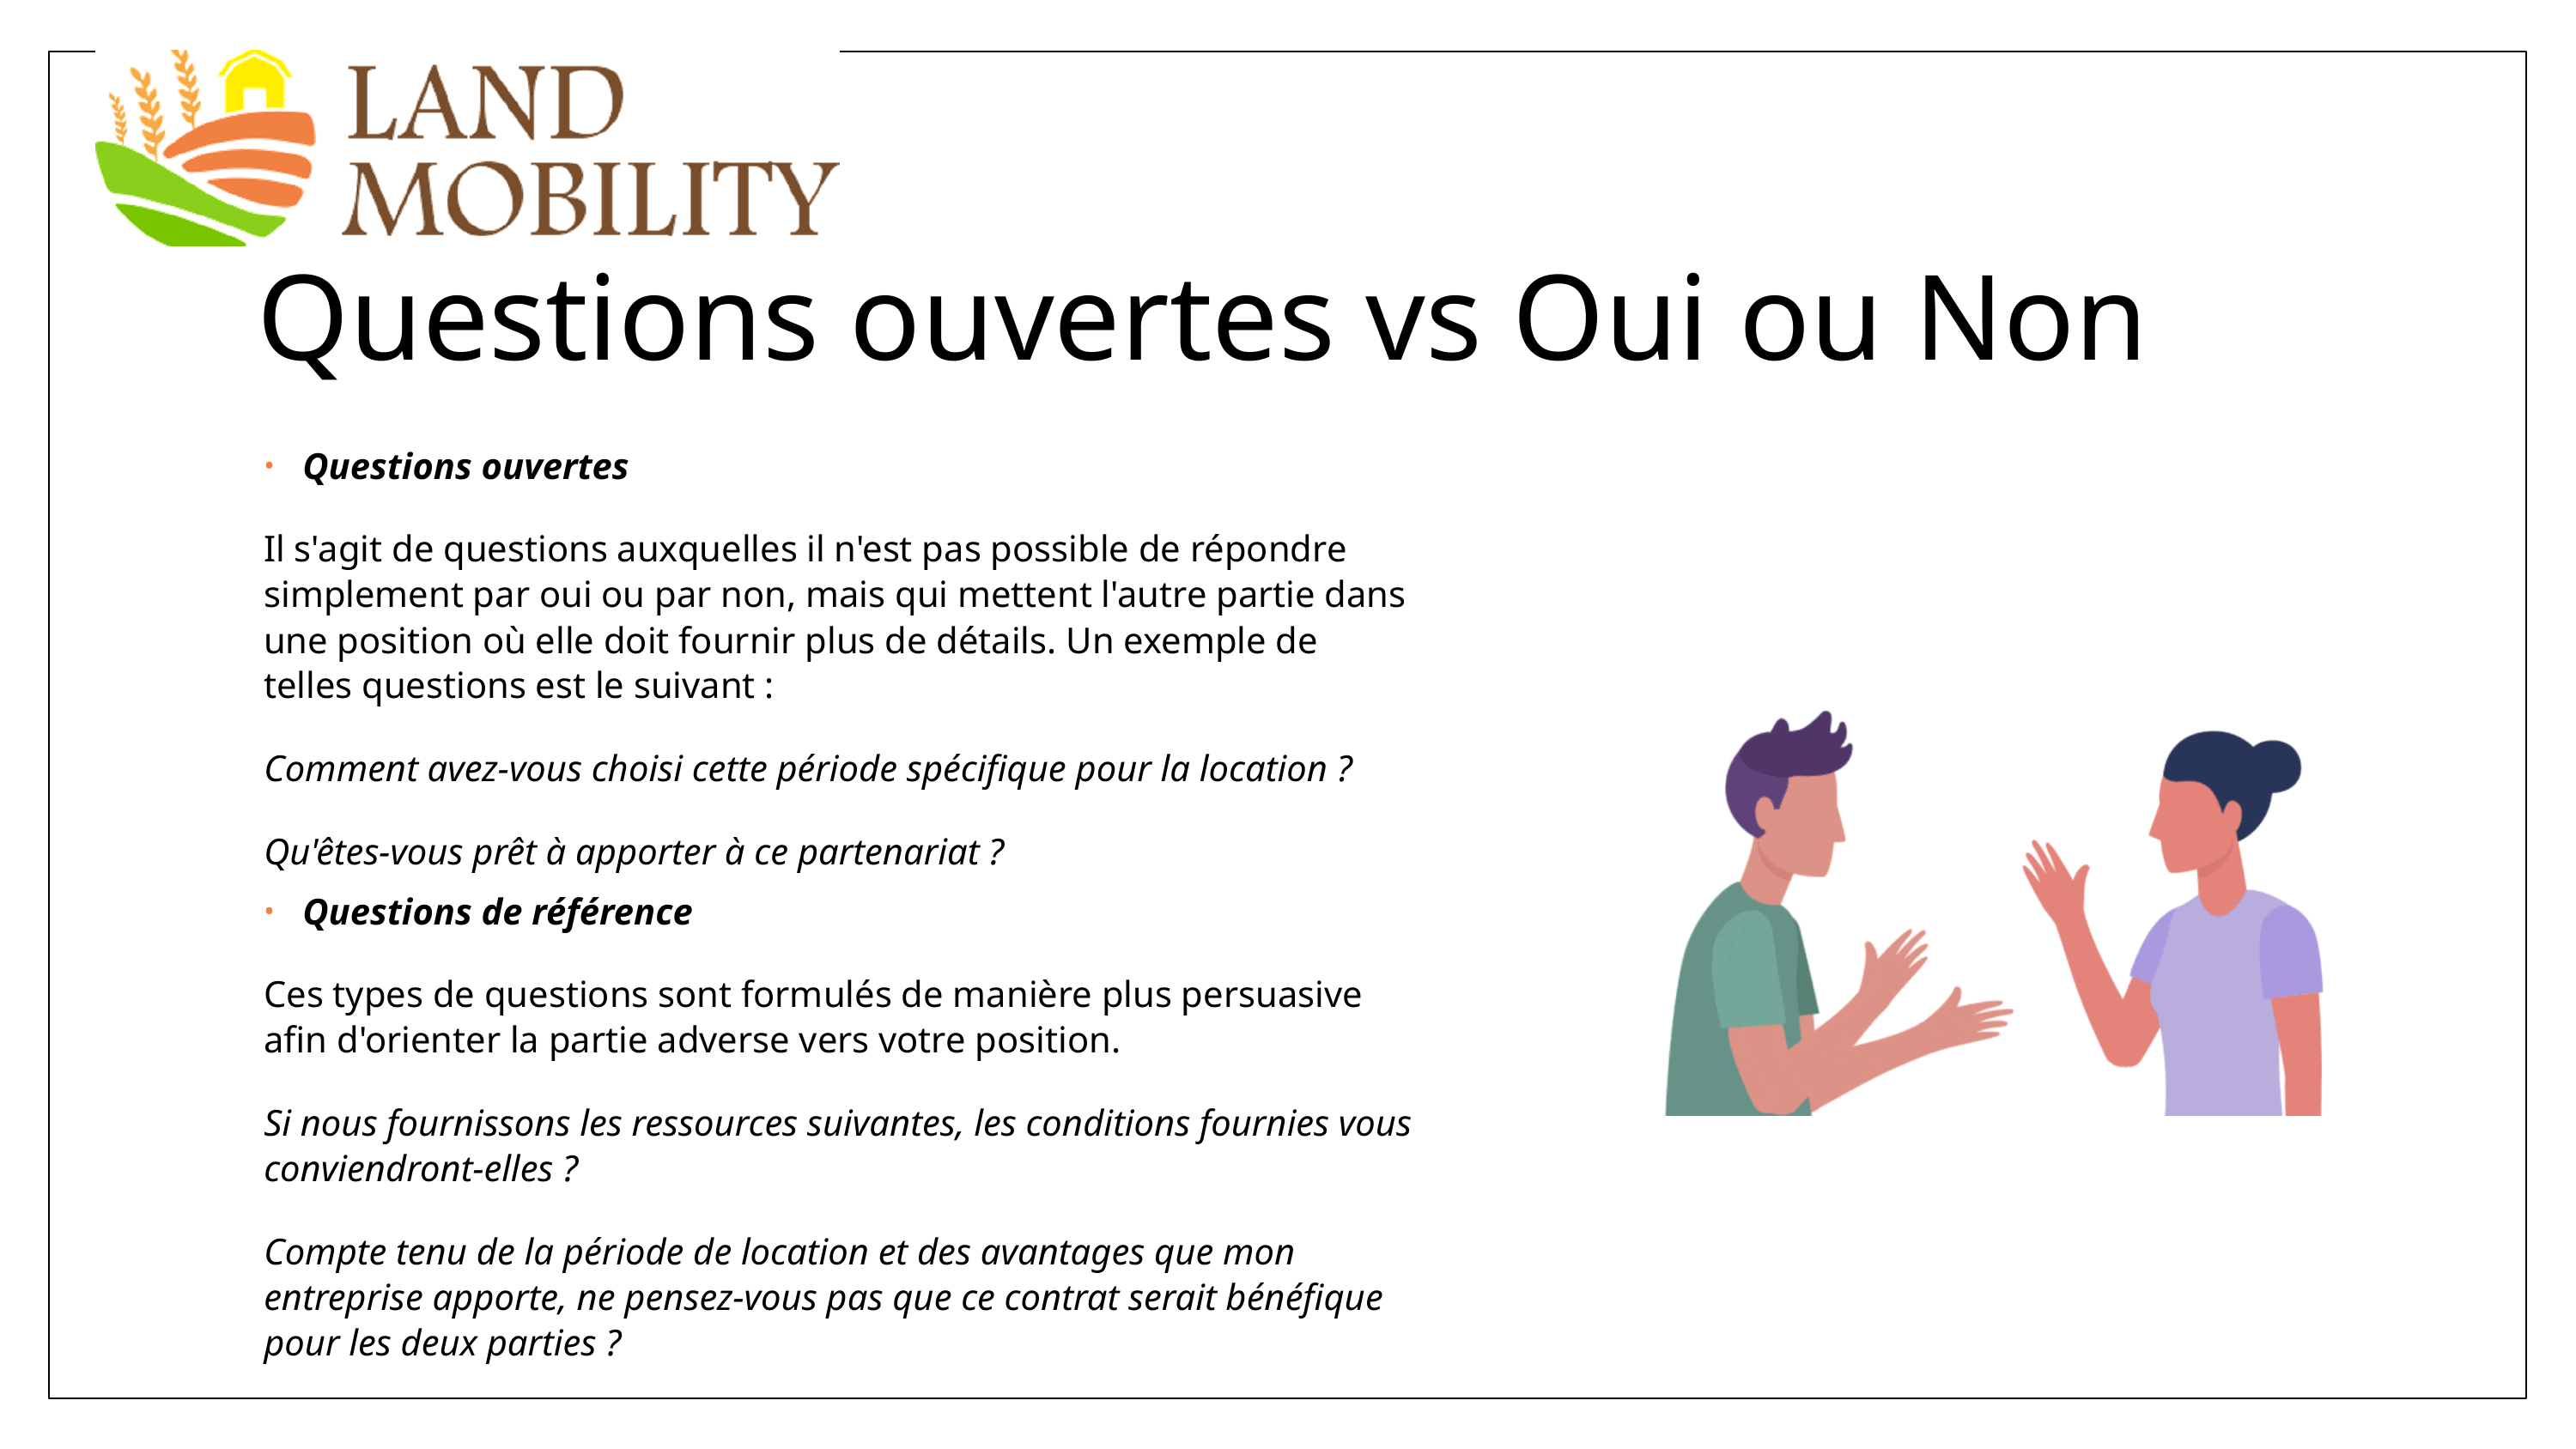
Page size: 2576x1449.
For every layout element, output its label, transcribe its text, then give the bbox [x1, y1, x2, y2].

title Questions ouvertes vs Oui ou Non [245, 252, 2331, 408]
picture [95, 50, 840, 246]
list Questions ouvertes Il s'agit de questions auxquelles il n'est pas possible de répondre simplement par oui ou par non, mais qui mettent l'autre partie dans une position où elle doit fournir plus de détails. Un exemple de telles questions est le suivant : Comment avez-vous choisi cette période spécifique pour la location ? Qu'êtes-vous prêt à apporter à ce partenariat ? Questions de référence Ces types de questions sont formulés de manière plus persuasive afin d'orienter la partie adverse vers votre position. Si nous fournissons les ressources suivantes, les conditions fournies vous conviendront-elles ? Compte tenu de la période de location et des avantages que mon entreprise apporte, ne pensez-vous pas que ce contrat serait bénéfique pour les deux parties ? [241, 434, 1428, 1288]
picture [1648, 428, 2336, 1116]
